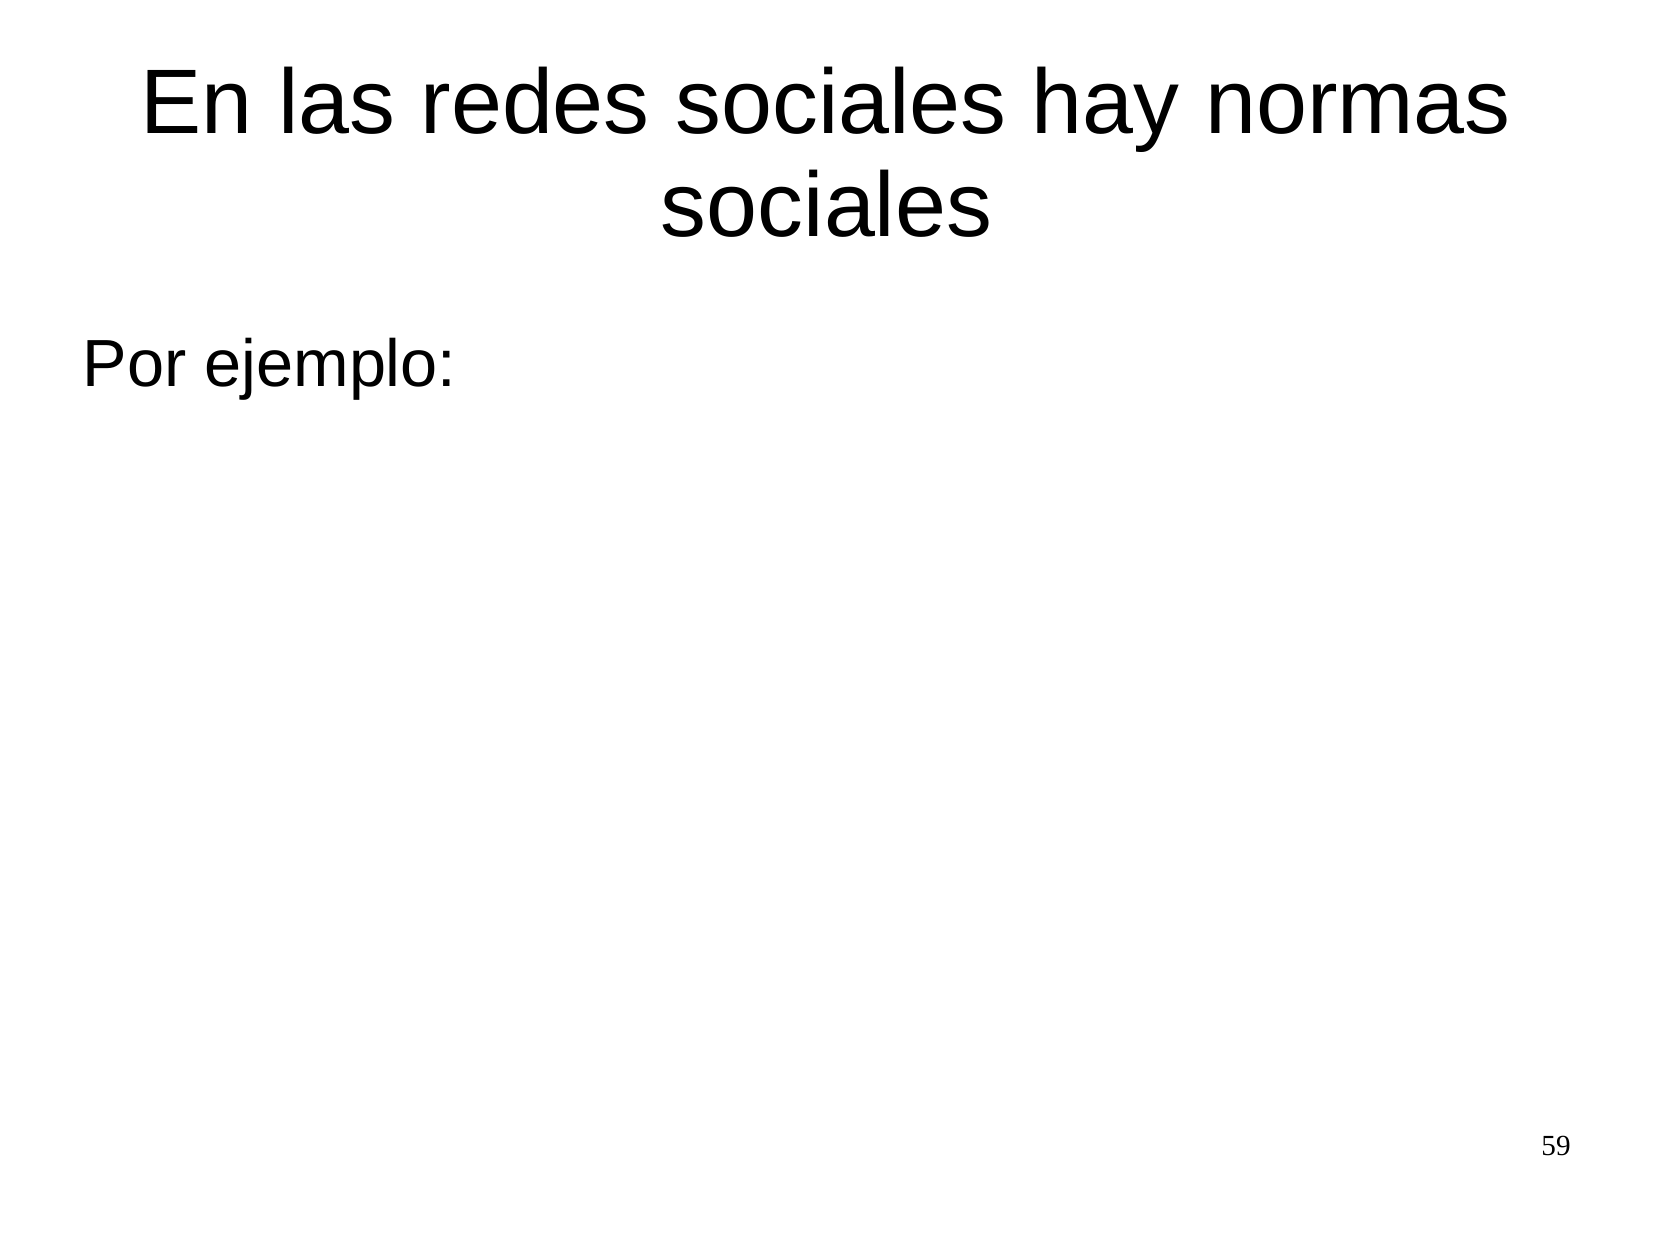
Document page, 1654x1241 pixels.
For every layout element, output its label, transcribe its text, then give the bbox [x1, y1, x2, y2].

title En las redes sociales hay normas sociales [82, 49, 1571, 257]
subtitle Por ejemplo: [82, 290, 1571, 1109]
